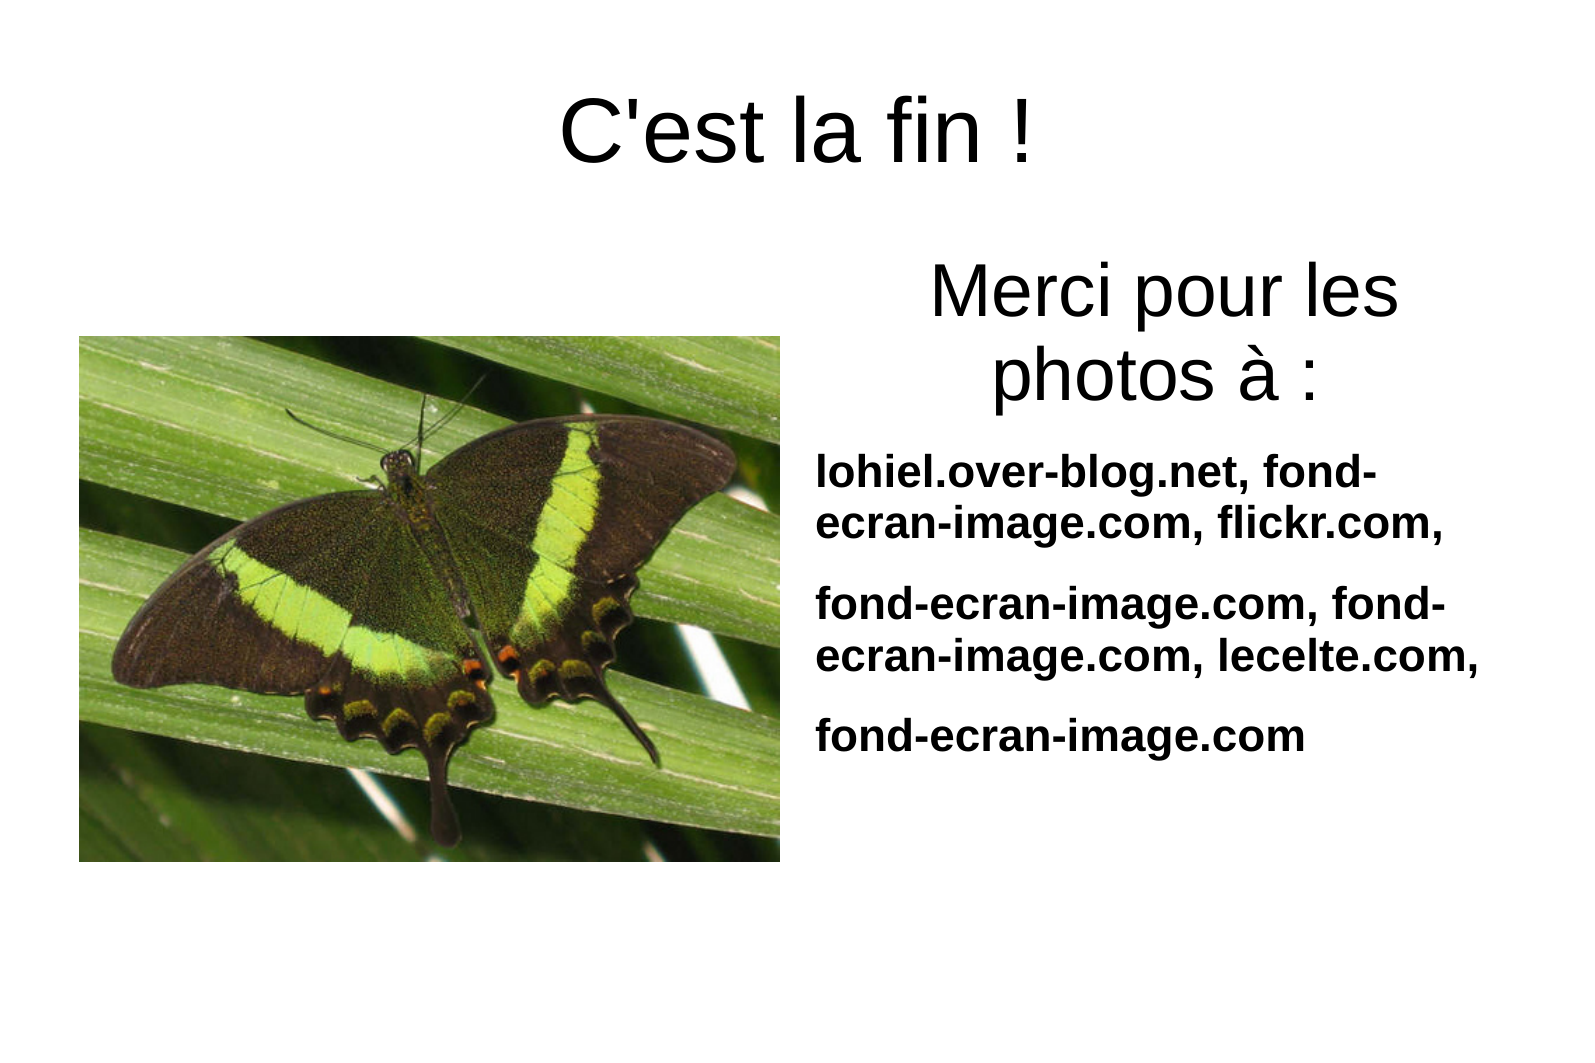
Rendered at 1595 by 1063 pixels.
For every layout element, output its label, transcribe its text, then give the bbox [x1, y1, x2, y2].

picture [79, 336, 780, 863]
title C'est la fin ! [79, 42, 1515, 220]
list Merci pour les photos à : lohiel.over-blog.net, fond-ecran-image.com, flickr.com, fond-ecran-image.com, fond-ecran-image.com, lecelte.com, fond-ecran-image.com [814, 248, 1516, 951]
